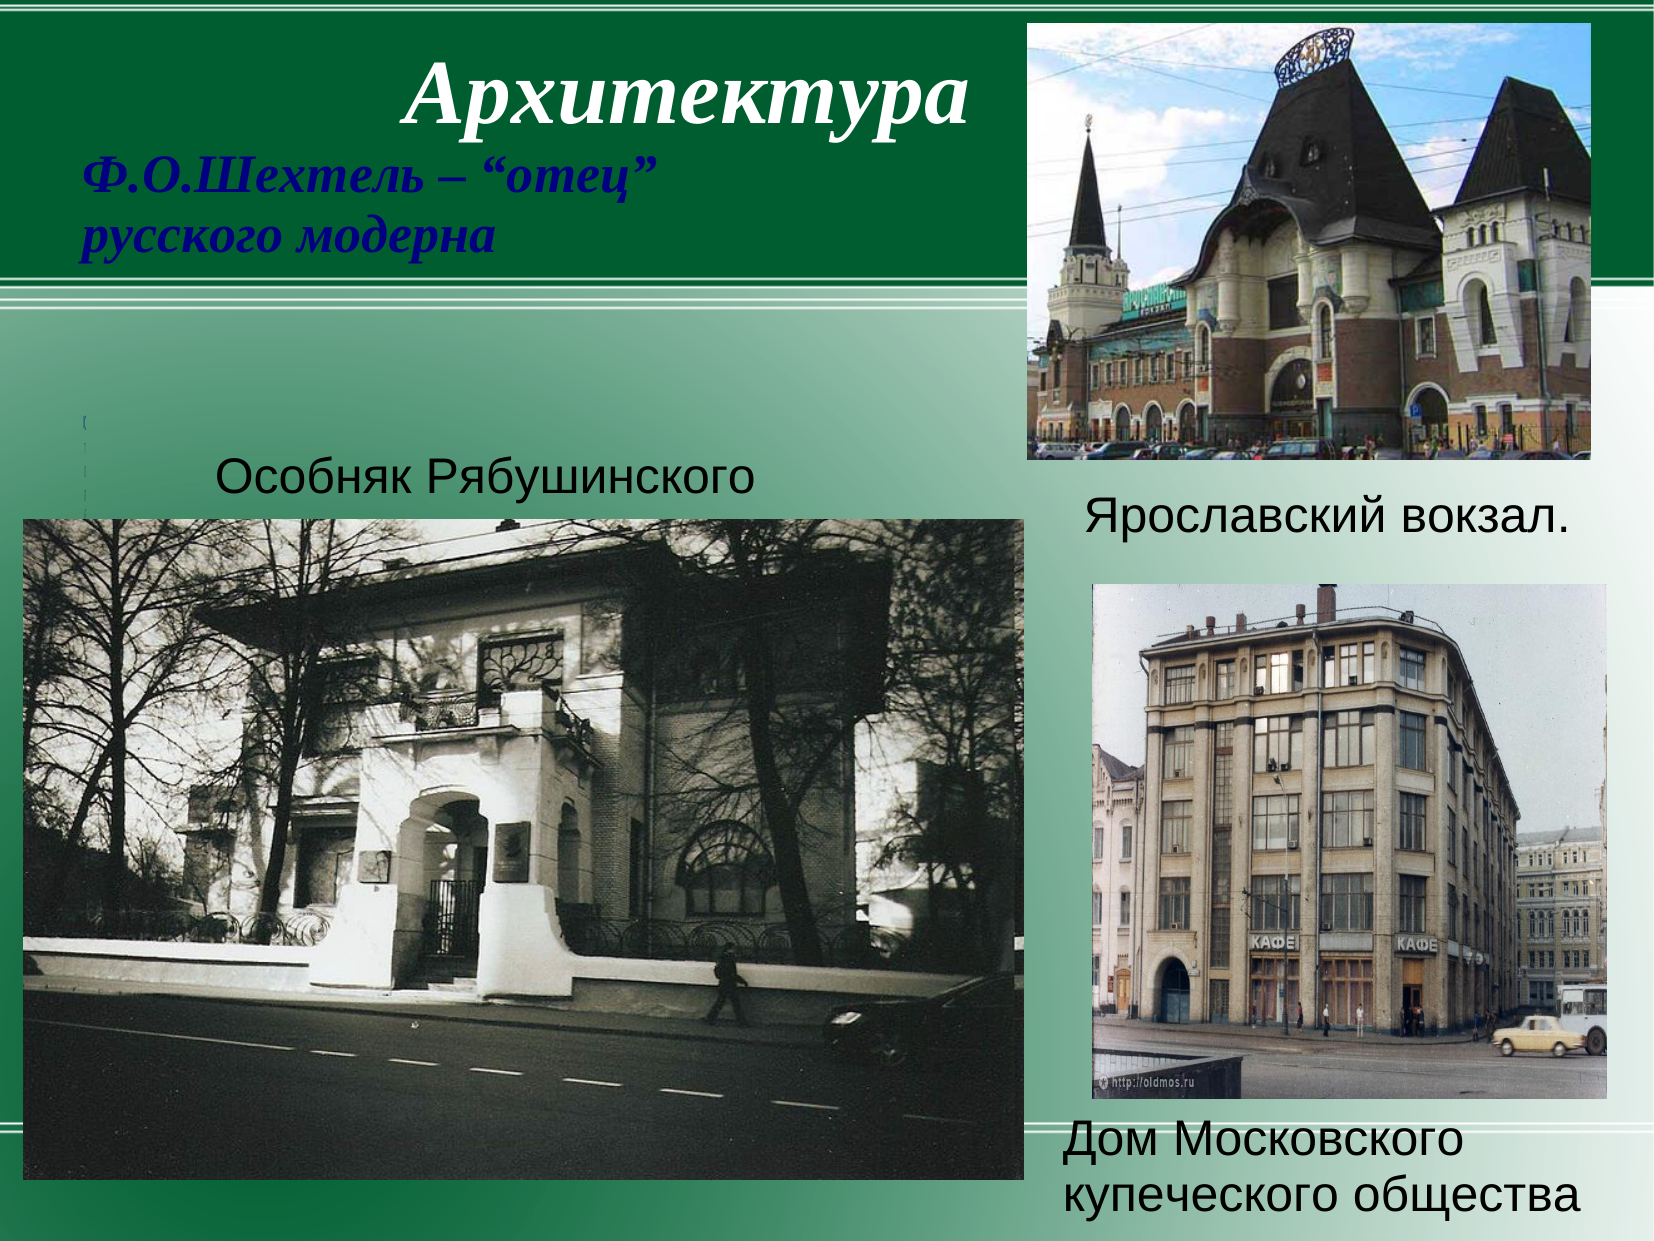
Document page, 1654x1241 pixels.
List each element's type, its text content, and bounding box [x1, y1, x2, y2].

text_box Ярославский вокзал. [1083, 487, 1571, 544]
text_box Дом Московского купеческого общества [1062, 1110, 1654, 1222]
title Архитектура Ф.О.Шехтель – “отец” русского модерна [82, 41, 1027, 265]
text_box Особняк Рябушинского [200, 448, 785, 505]
picture [0, 0, 1654, 1241]
